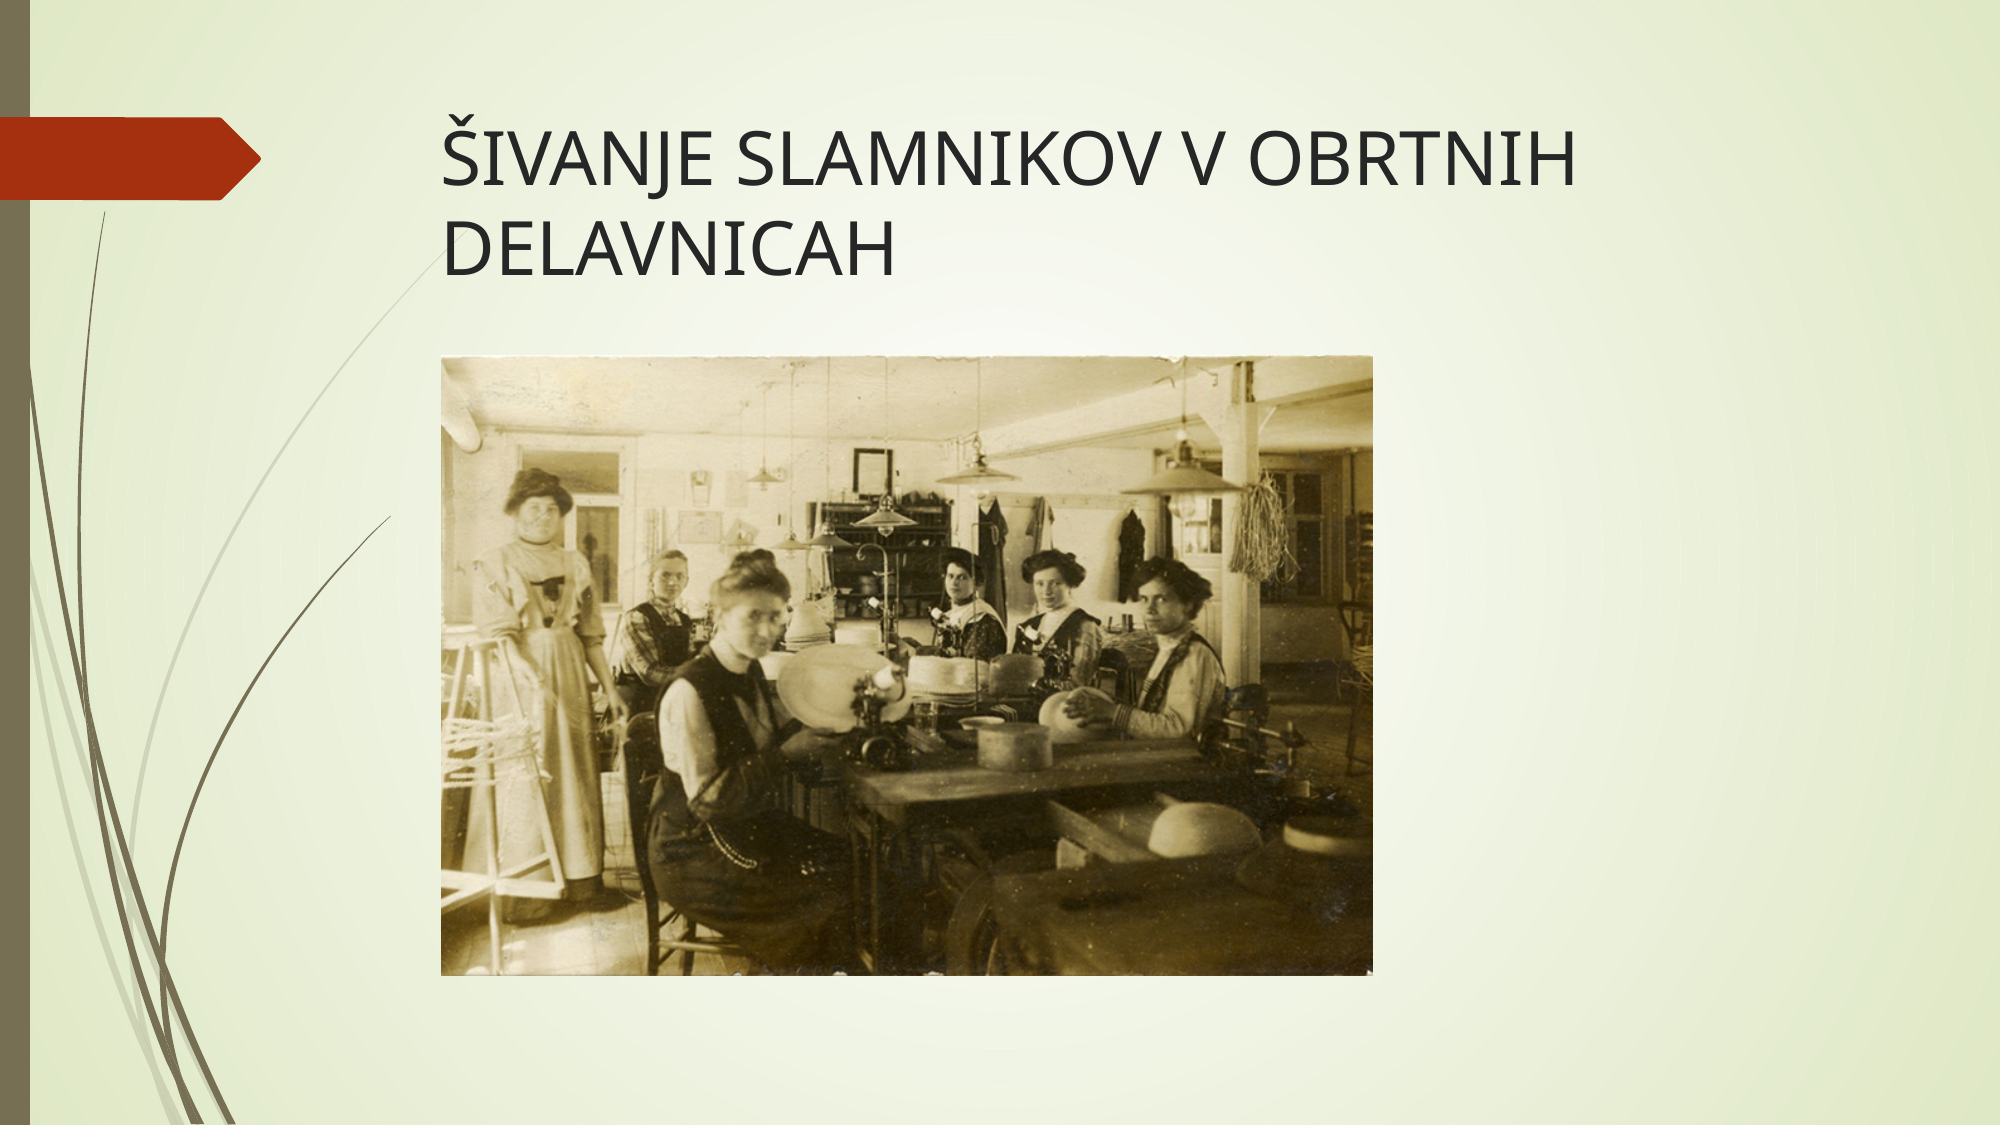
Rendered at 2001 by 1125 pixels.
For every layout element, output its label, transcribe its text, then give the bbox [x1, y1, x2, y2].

picture [441, 355, 1373, 976]
title ŠIVANJE SLAMNIKOV V OBRTNIH DELAVNICAH [425, 102, 1888, 313]
